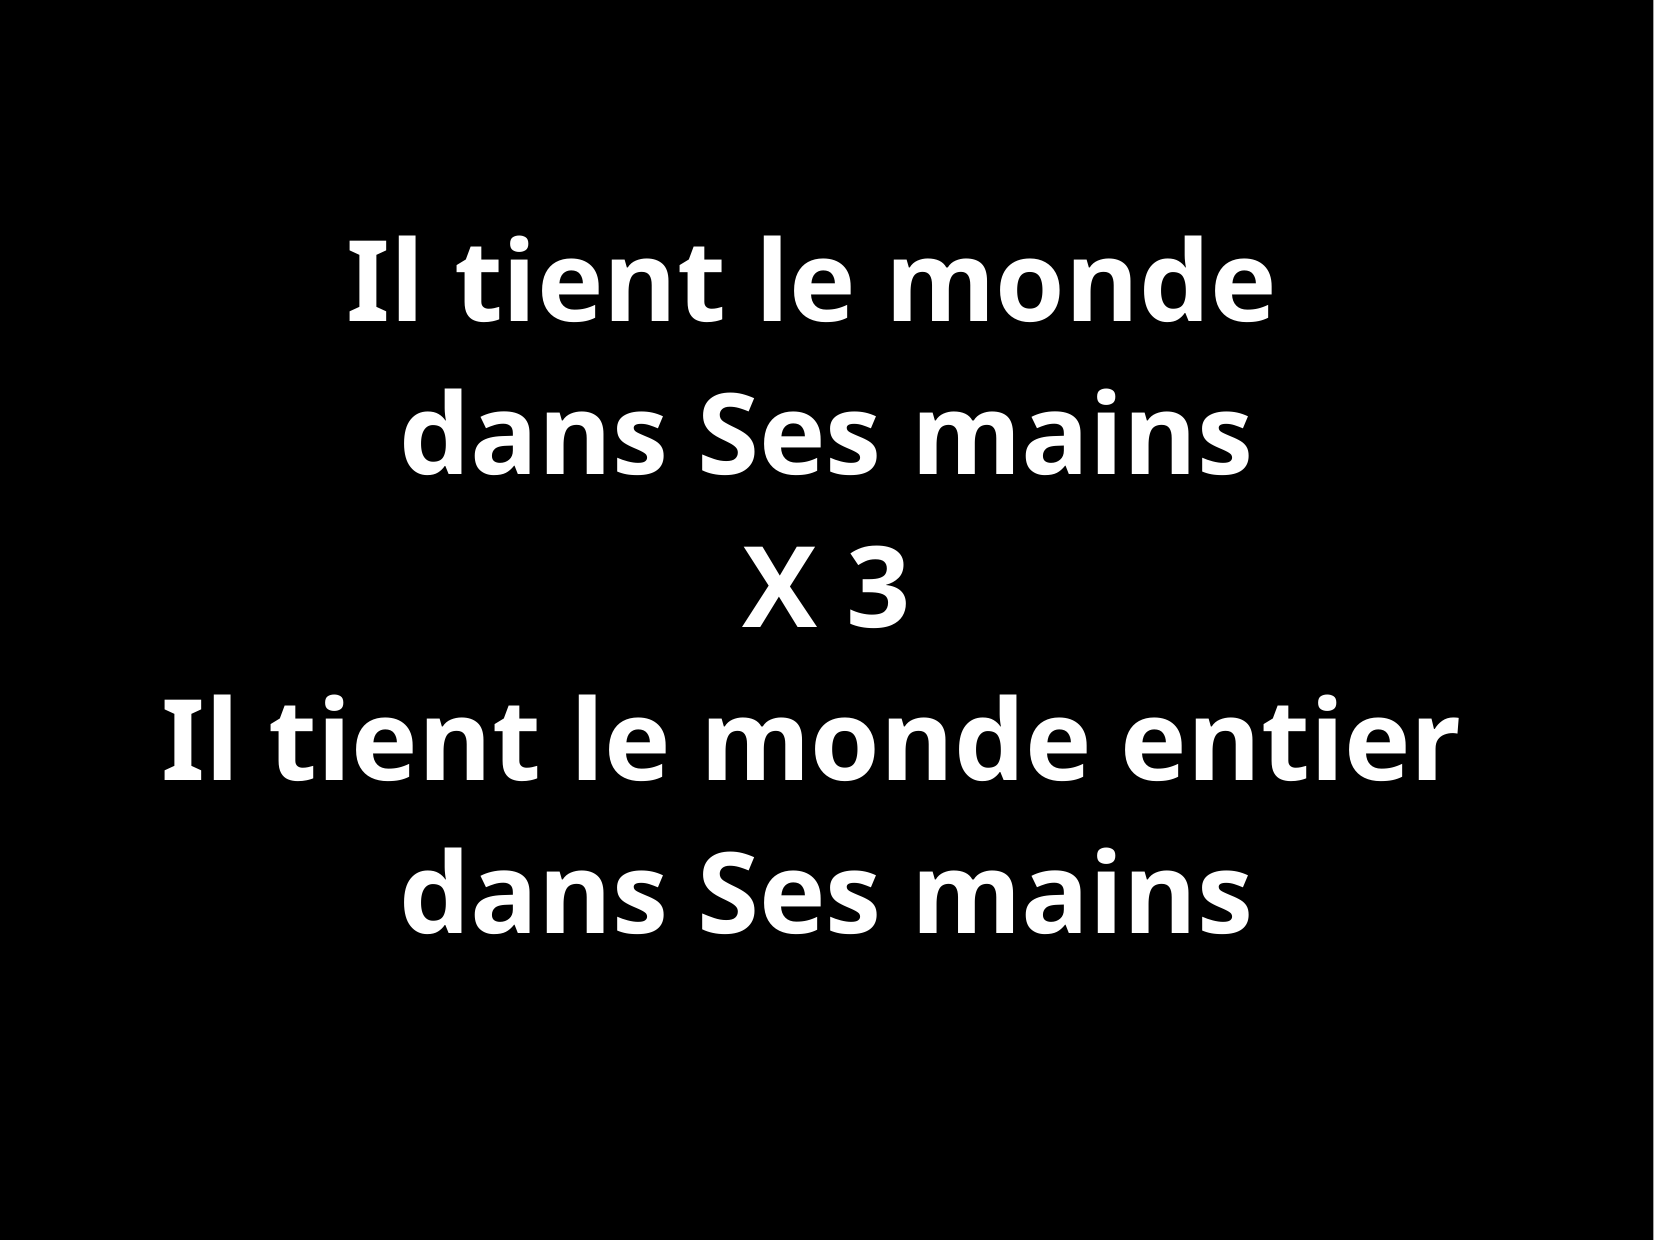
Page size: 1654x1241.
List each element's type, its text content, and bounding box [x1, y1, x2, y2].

subtitle Il tient le monde dans Ses mains X 3 Il tient le monde entier dans Ses mains [82, 59, 1571, 1109]
